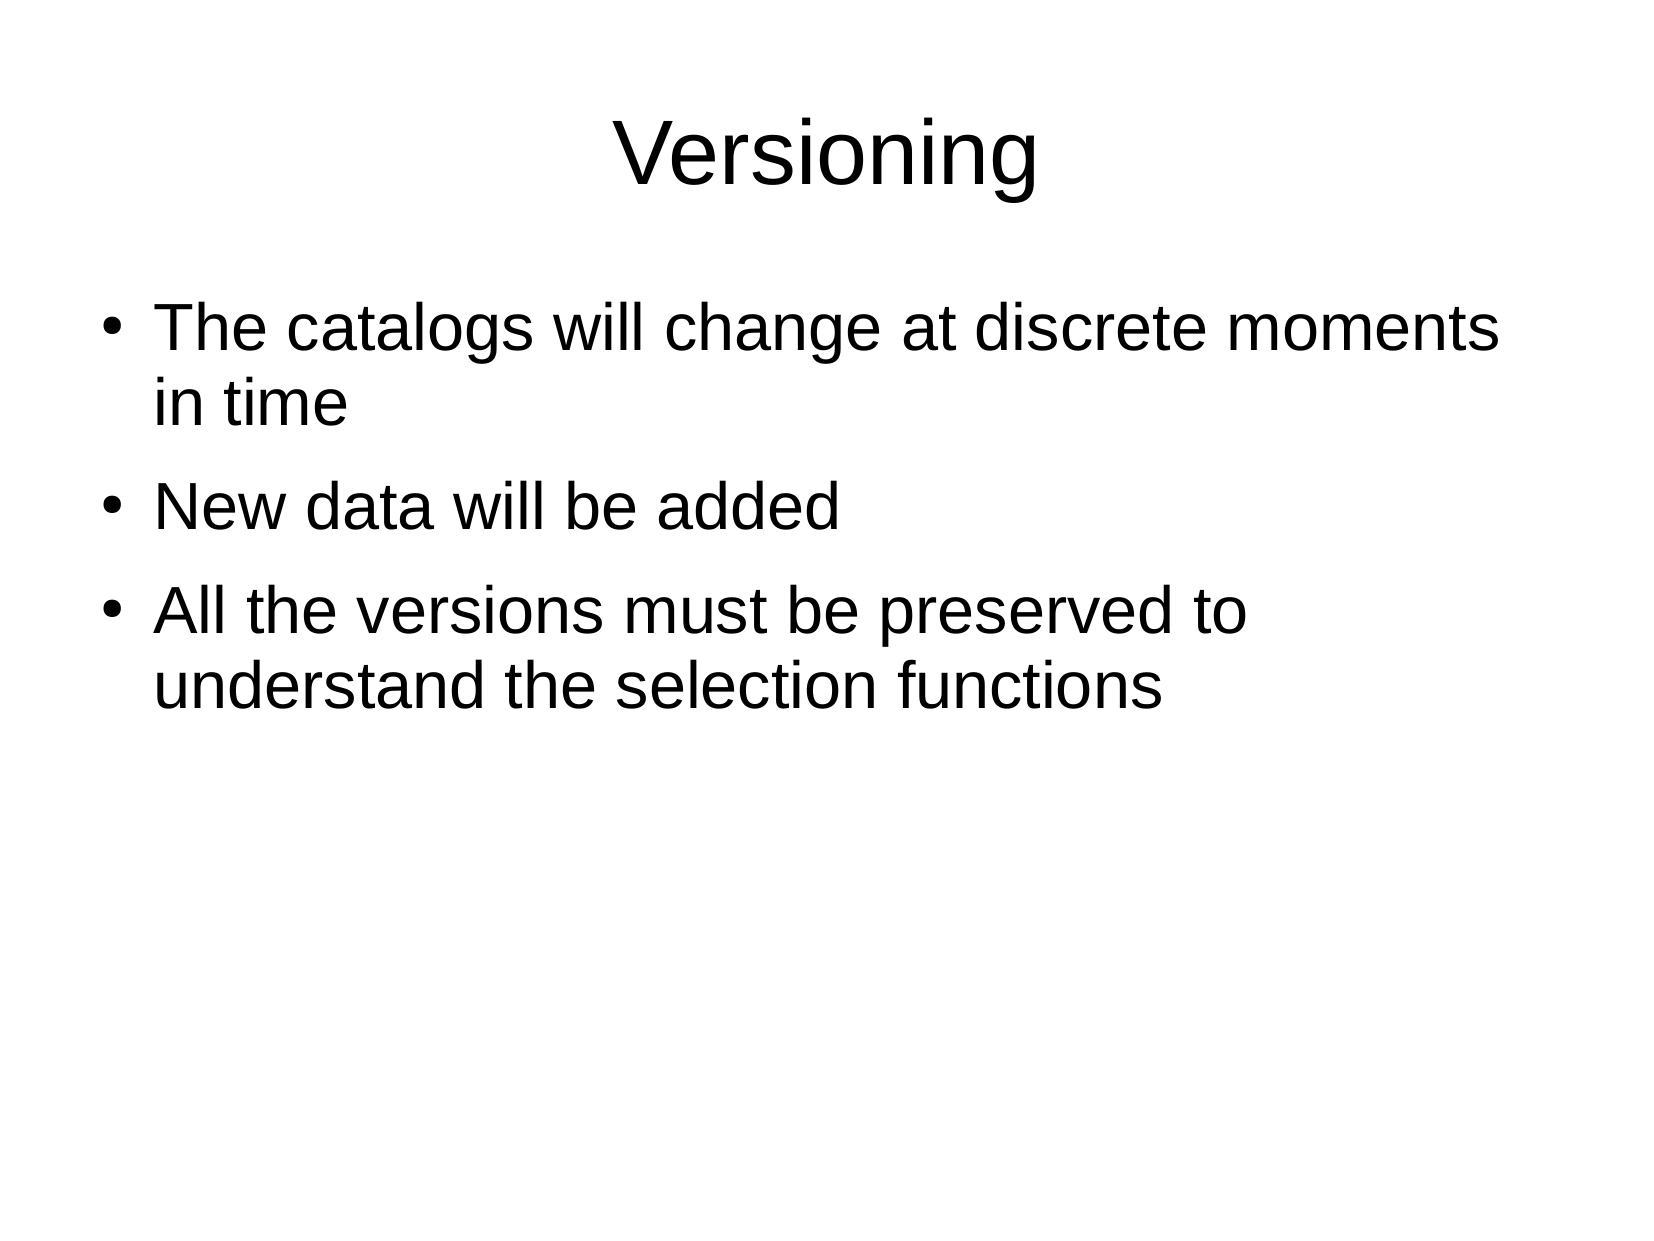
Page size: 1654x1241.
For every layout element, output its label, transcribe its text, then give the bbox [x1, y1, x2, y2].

title Versioning [82, 49, 1571, 257]
list The catalogs will change at discrete moments in time New data will be added All the versions must be preserved to understand the selection functions [82, 290, 1571, 1010]
